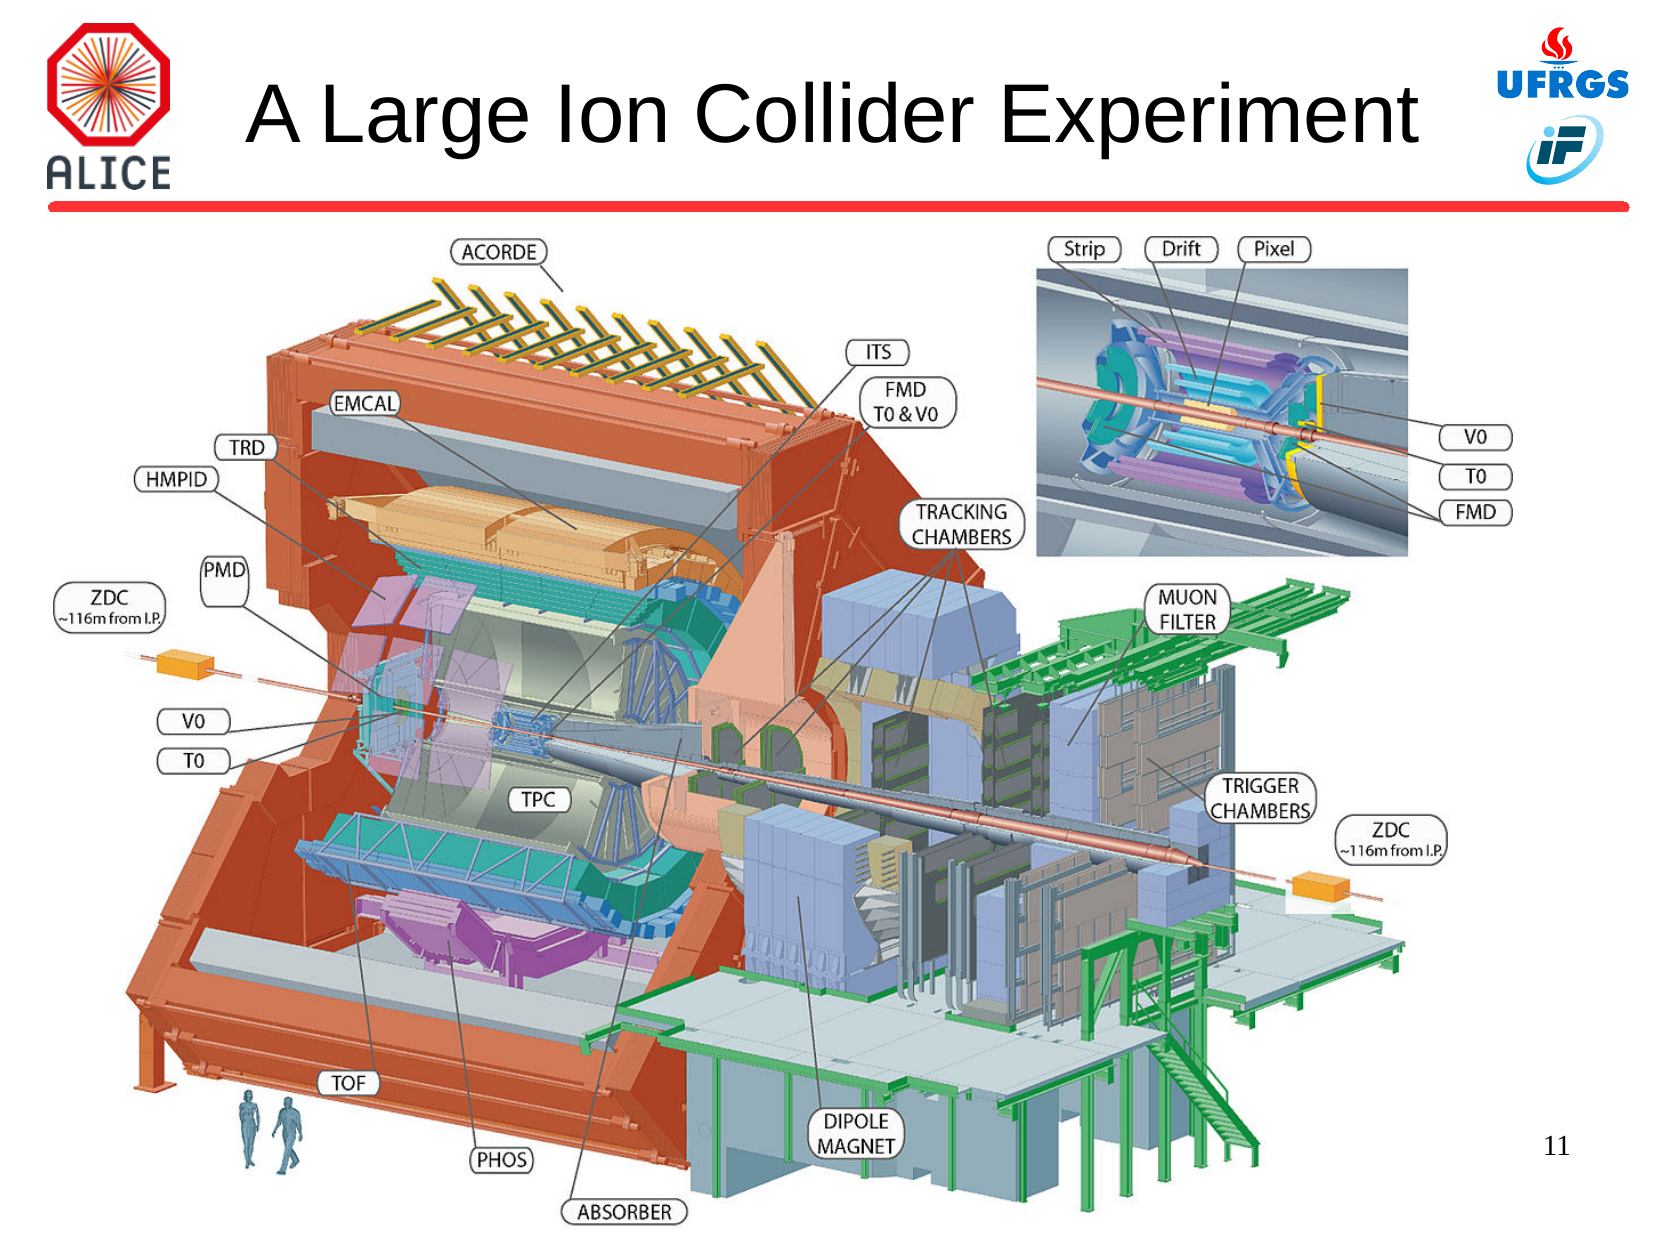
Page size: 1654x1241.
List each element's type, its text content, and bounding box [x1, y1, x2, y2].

title A Large Ion Collider Experiment [177, 10, 1489, 216]
picture [1526, 153, 1531, 162]
picture [47, 23, 170, 190]
picture [1497, 27, 1629, 103]
picture [1542, 176, 1558, 185]
picture [53, 236, 1513, 1229]
